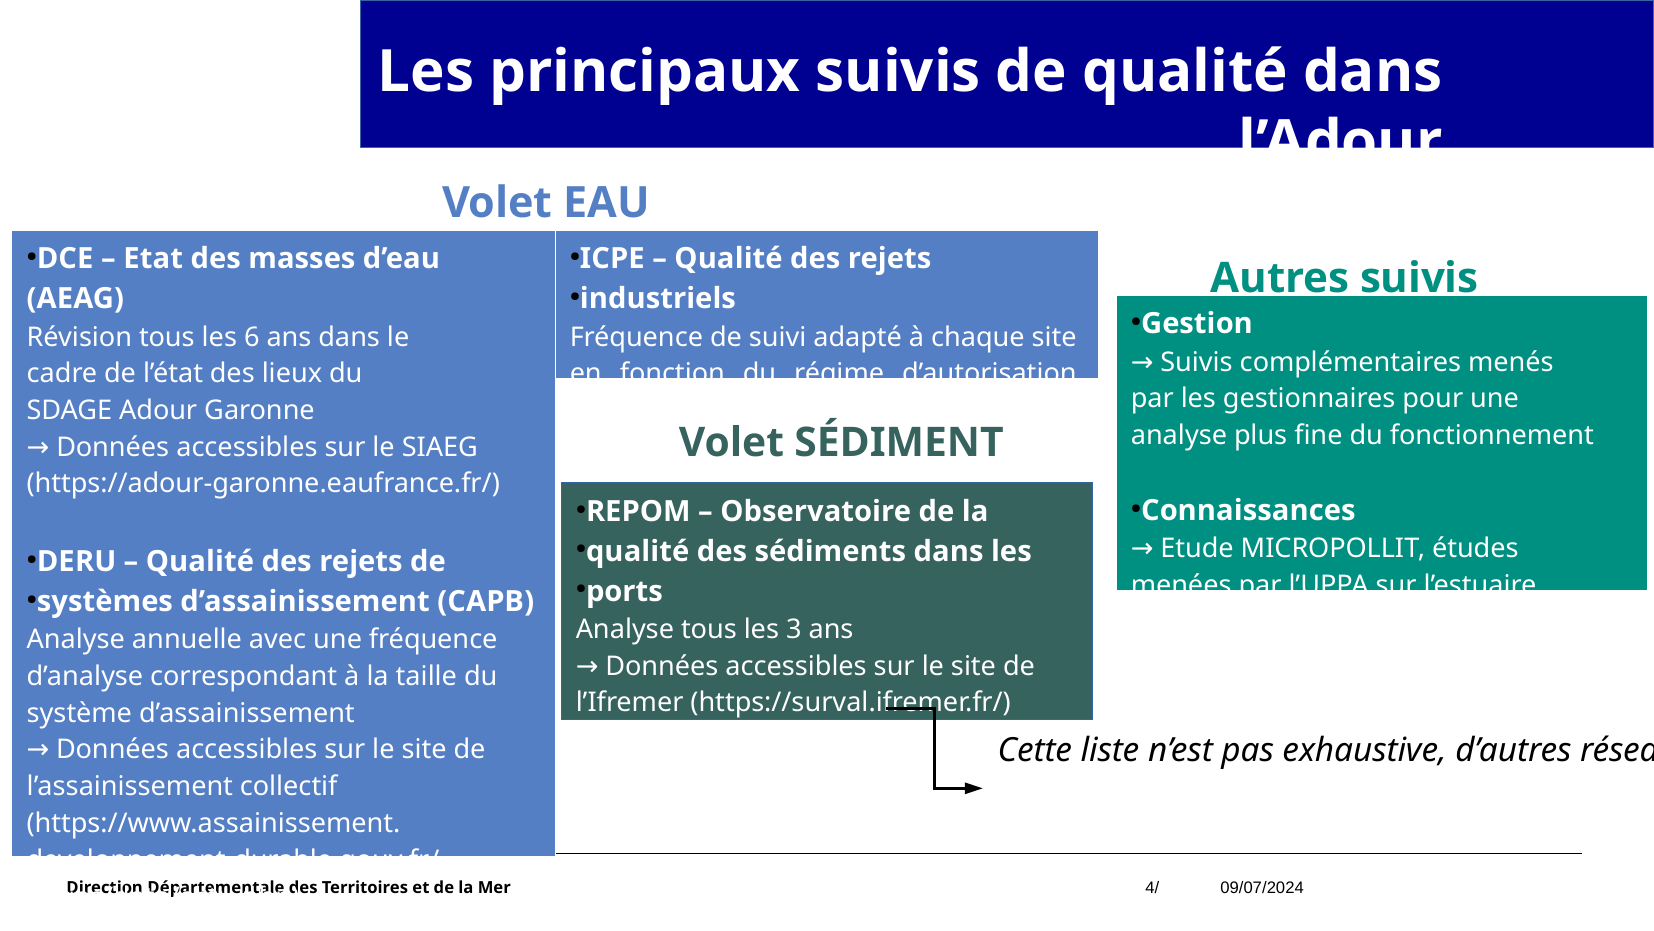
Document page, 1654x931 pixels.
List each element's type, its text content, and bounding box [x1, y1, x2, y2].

list Volet EAU [295, 171, 798, 231]
text_box [360, 0, 1654, 148]
text_box Cette liste n’est pas exhaustive, d’autres réseaux de suivi, don’t l’Etat n’a pas connaissance peuvent exister [982, 719, 1620, 867]
text_box DCE – Etat des masses d’eau (AEAG) Révision tous les 6 ans dans le cadre de l’état des lieux du SDAGE Adour Garonne → Données accessibles sur le SIAEG (https://adour-garonne.eaufrance.fr/) DERU – Qualité des rejets de systèmes d’assainissement (CAPB) Analyse annuelle avec une fréquence d’analyse correspondant à la taille du système d’assainissement → Données accessibles sur le site de l’assainissement collectif (https://www.assainissement. developpement-durable.gouv.fr/ pages/data/actu.php) [11, 230, 556, 857]
list Autres suivis [1210, 247, 1489, 355]
text_box ICPE – Qualité des rejets industriels Fréquence de suivi adapté à chaque site en fonction du régime d’autorisation [555, 230, 1099, 379]
list Volet SÉDIMENT [620, 413, 1063, 470]
text_box Gestion → Suivis complémentaires menés par les gestionnaires pour une analyse plus fine du fonctionnement Connaissances → Etude MICROPOLLIT, études menées par l’UPPA sur l’estuaire [1116, 295, 1648, 591]
text_box REPOM – Observatoire de la qualité des sédiments dans les ports Analyse tous les 3 ans → Données accessibles sur le site de l’Ifremer (https://surval.ifremer.fr/) [561, 482, 1093, 720]
title Les principaux suivis de qualité dans l’Adour [377, 25, 1625, 181]
